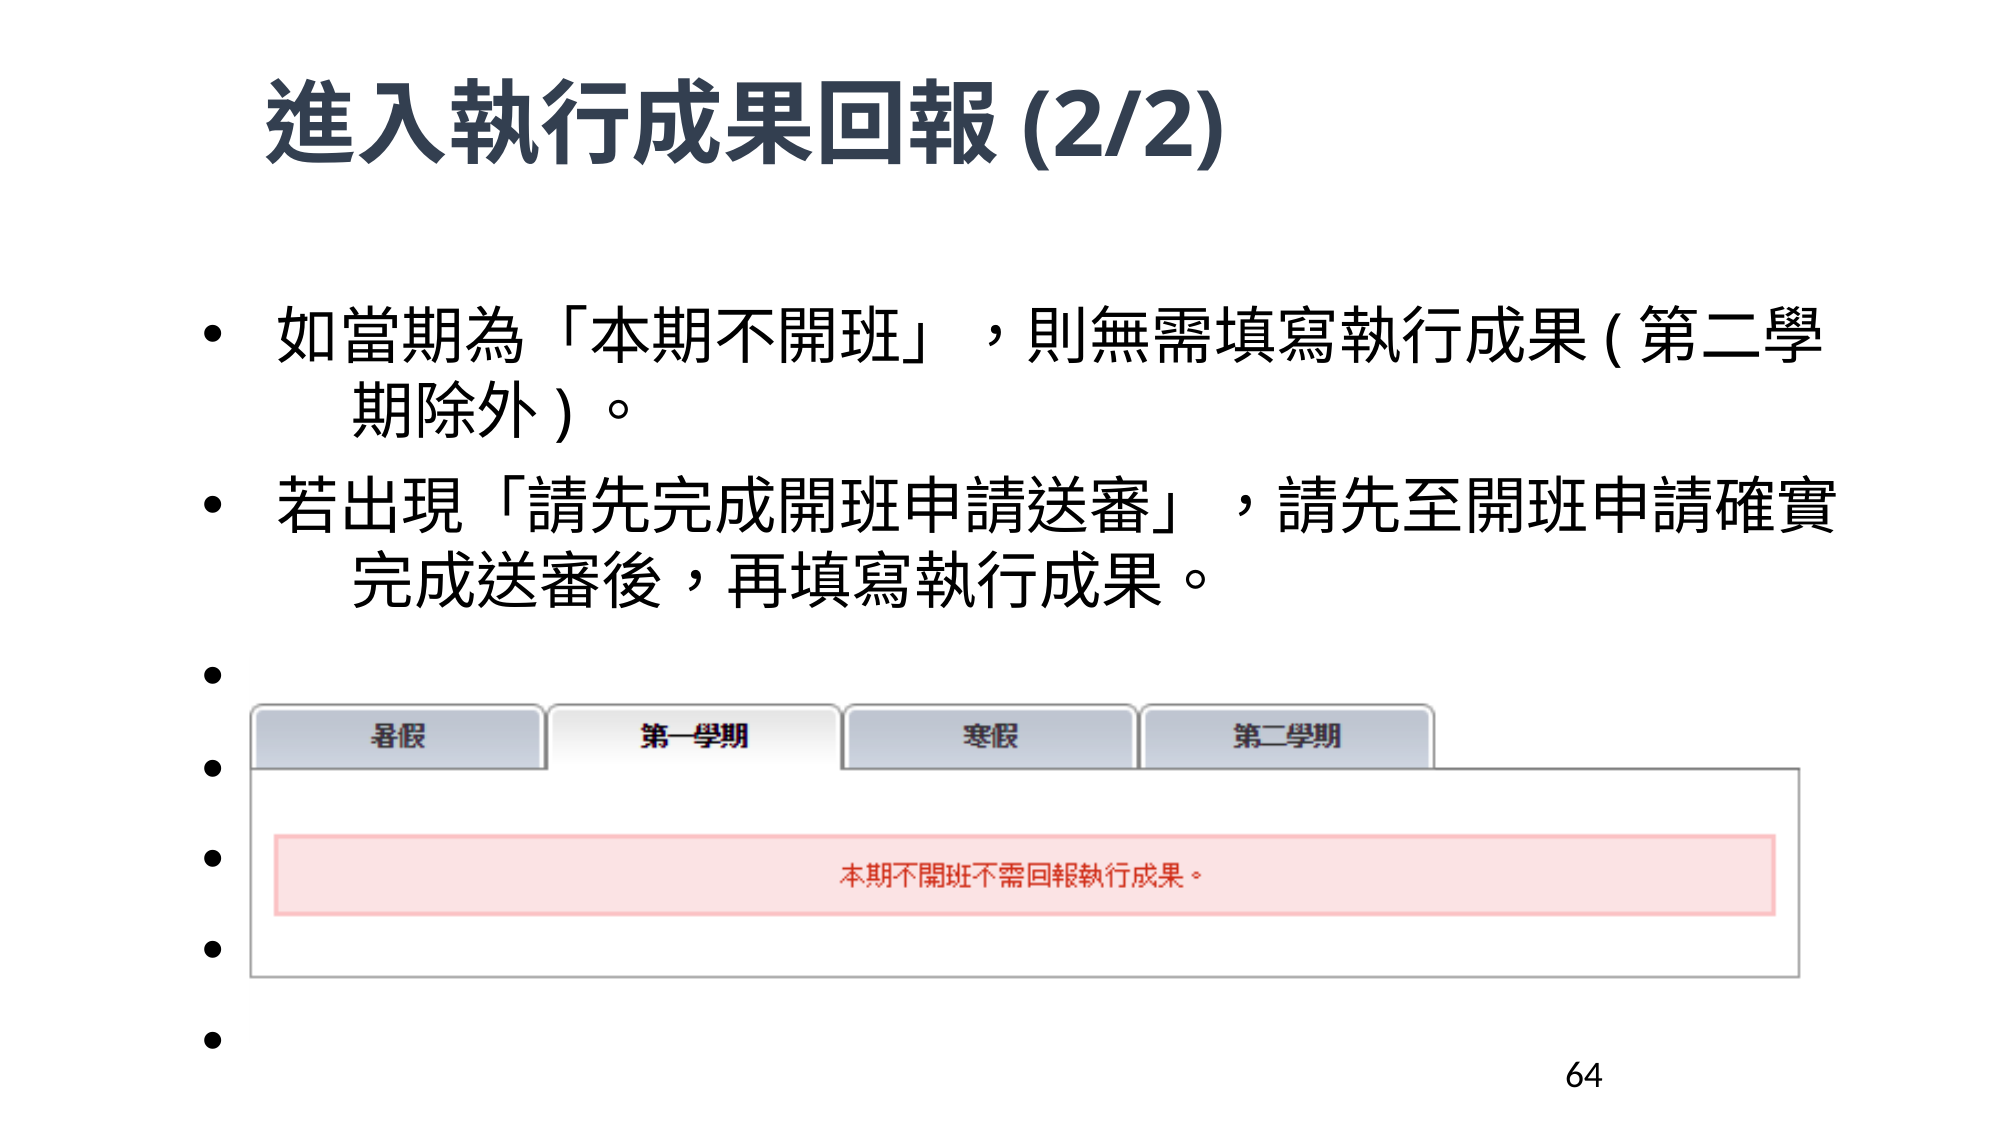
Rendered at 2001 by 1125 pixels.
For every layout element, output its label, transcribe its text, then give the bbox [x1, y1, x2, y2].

picture [248, 657, 1814, 1043]
text_box [1550, 1042, 2000, 1103]
text_box 進入執行成果回報(2/2) [250, 58, 1241, 183]
subtitle 如當期為「本期不開班」，則無需填寫執行成果(第二學期除外)。 若出現「請先完成開班申請送審」，請先至開班申請確實完成送審後，再填寫執行成果。 [186, 288, 1900, 977]
